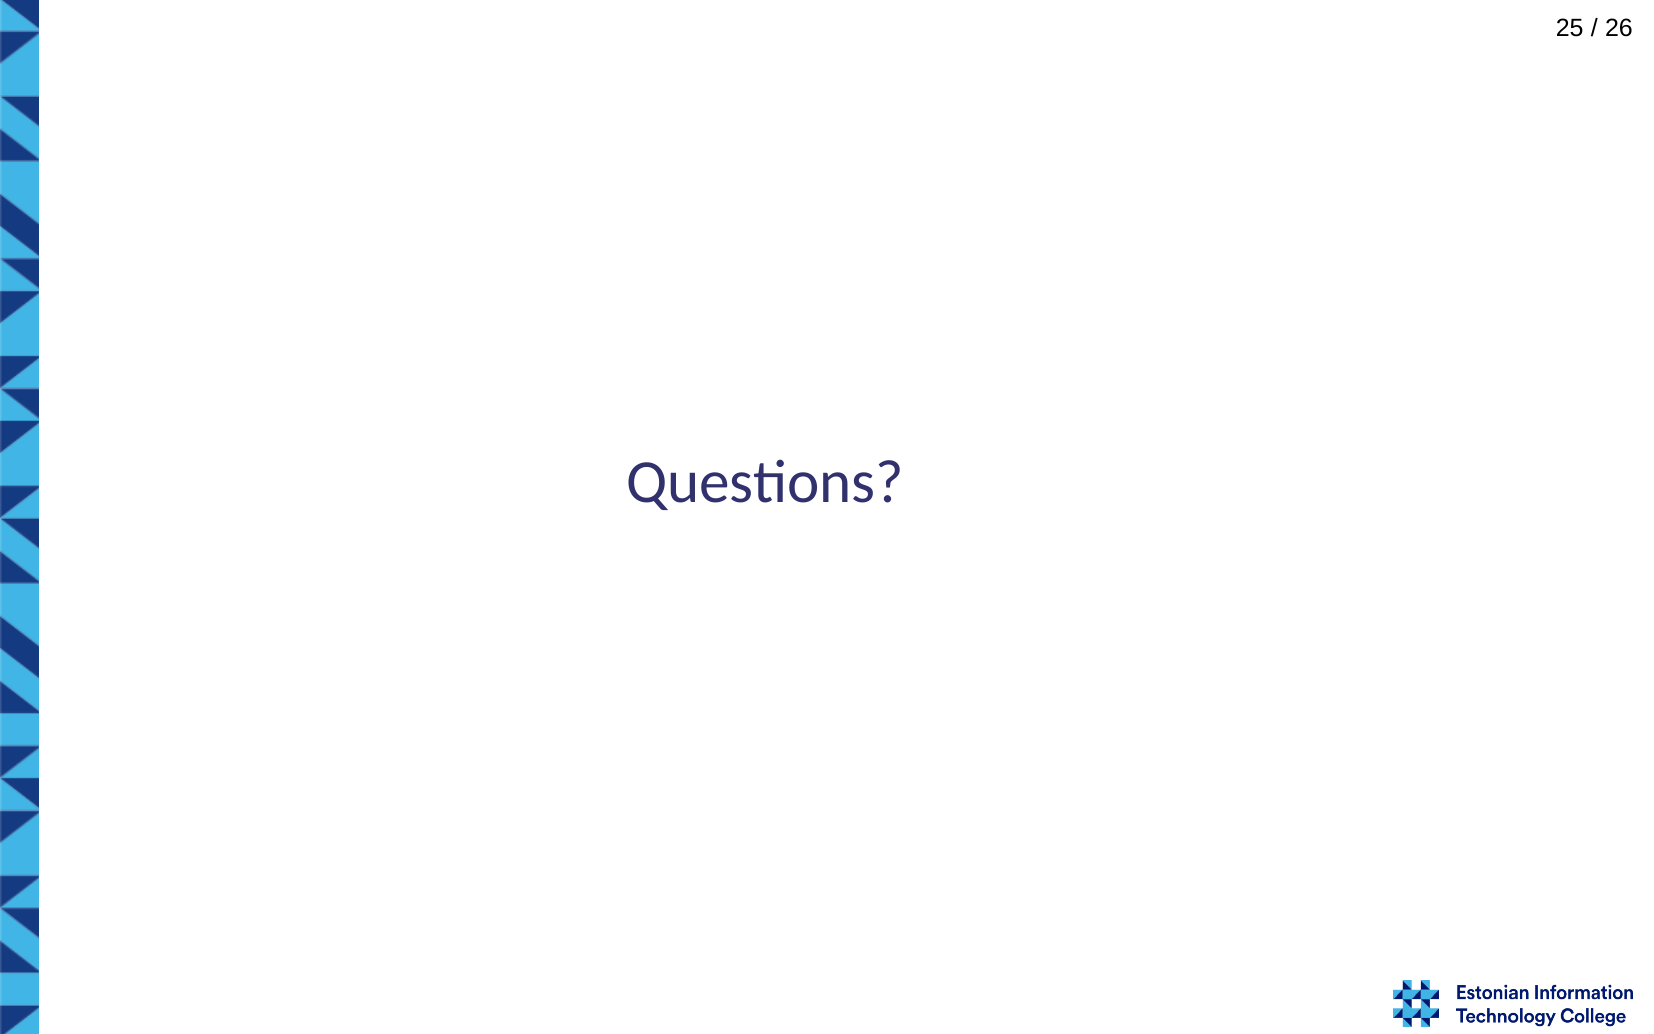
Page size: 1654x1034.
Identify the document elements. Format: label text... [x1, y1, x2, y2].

picture [1393, 980, 1633, 1027]
title Questions? [625, 431, 1044, 544]
